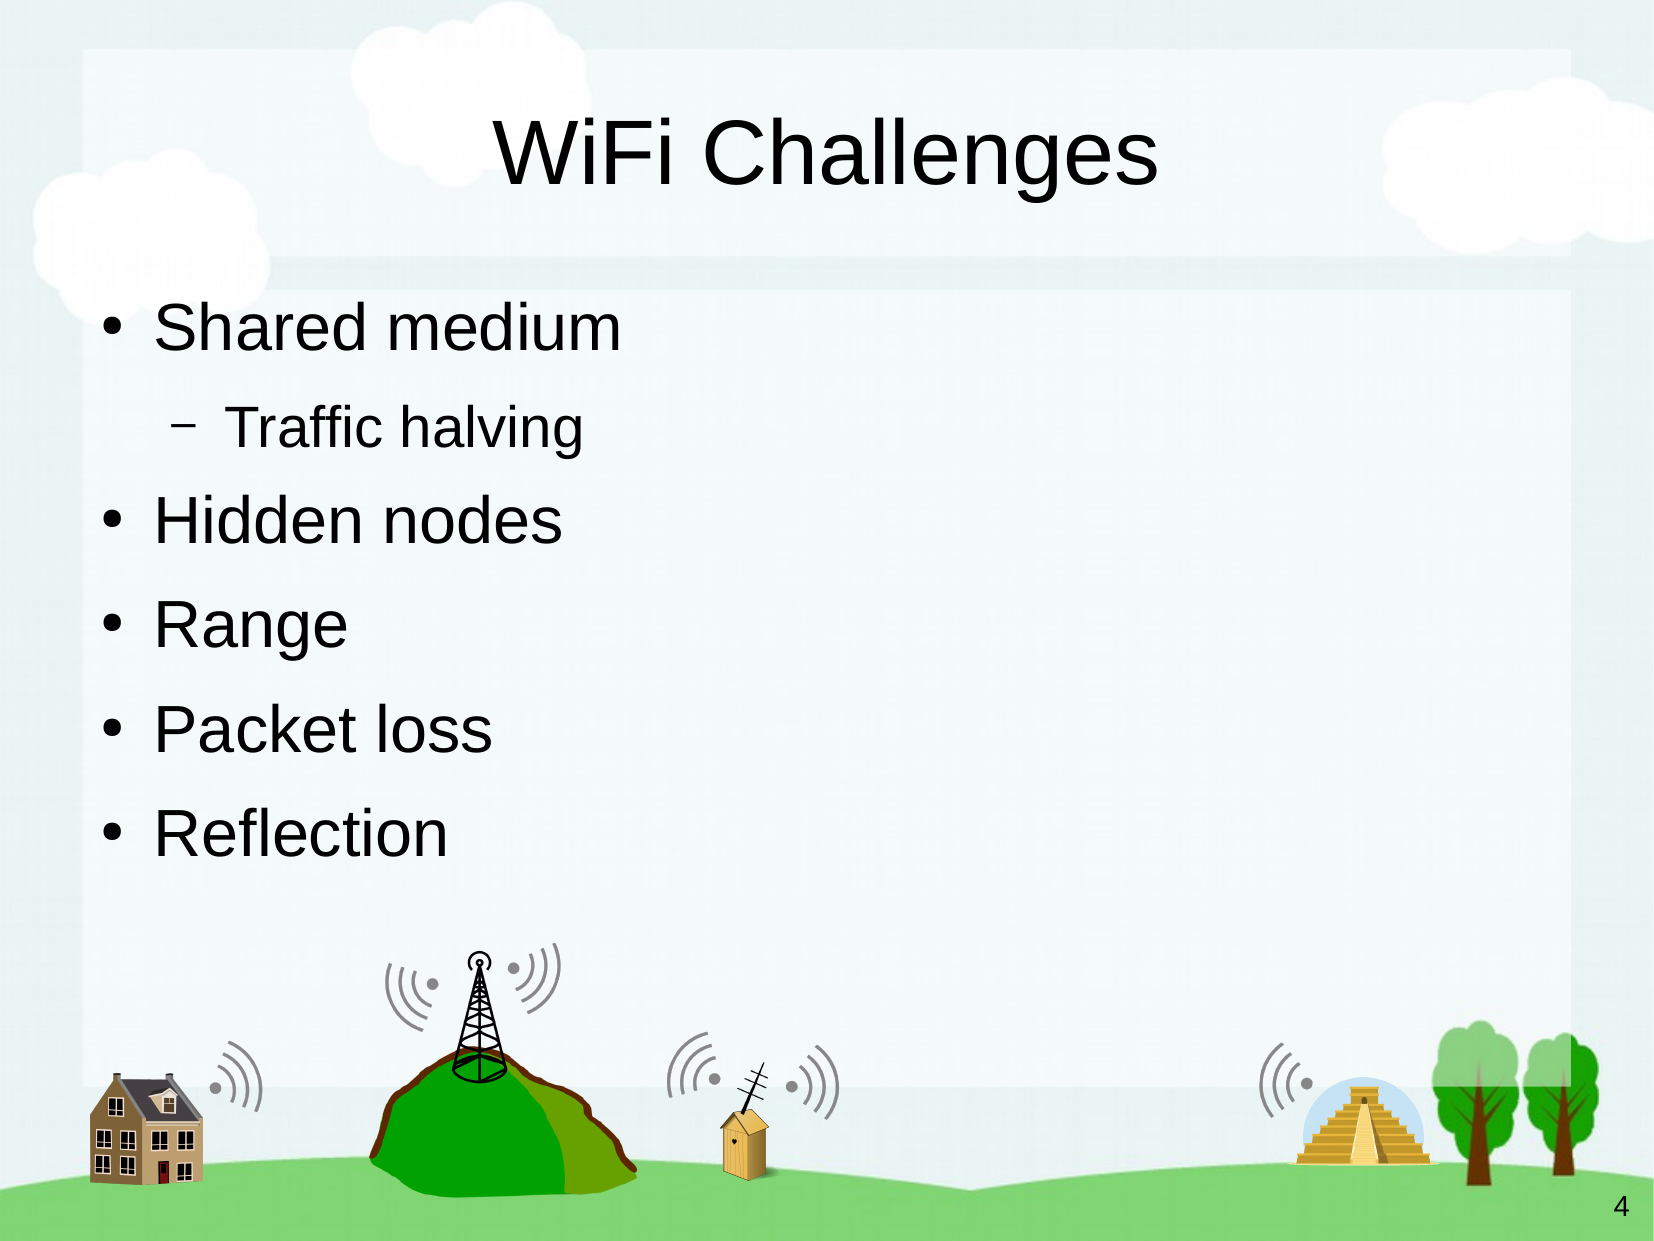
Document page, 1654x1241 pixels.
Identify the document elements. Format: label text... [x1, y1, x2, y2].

title WiFi Challenges [82, 49, 1571, 257]
list Shared medium Traffic halving Hidden nodes Range Packet loss Reflection [82, 290, 1571, 1087]
picture [0, 0, 1654, 1241]
